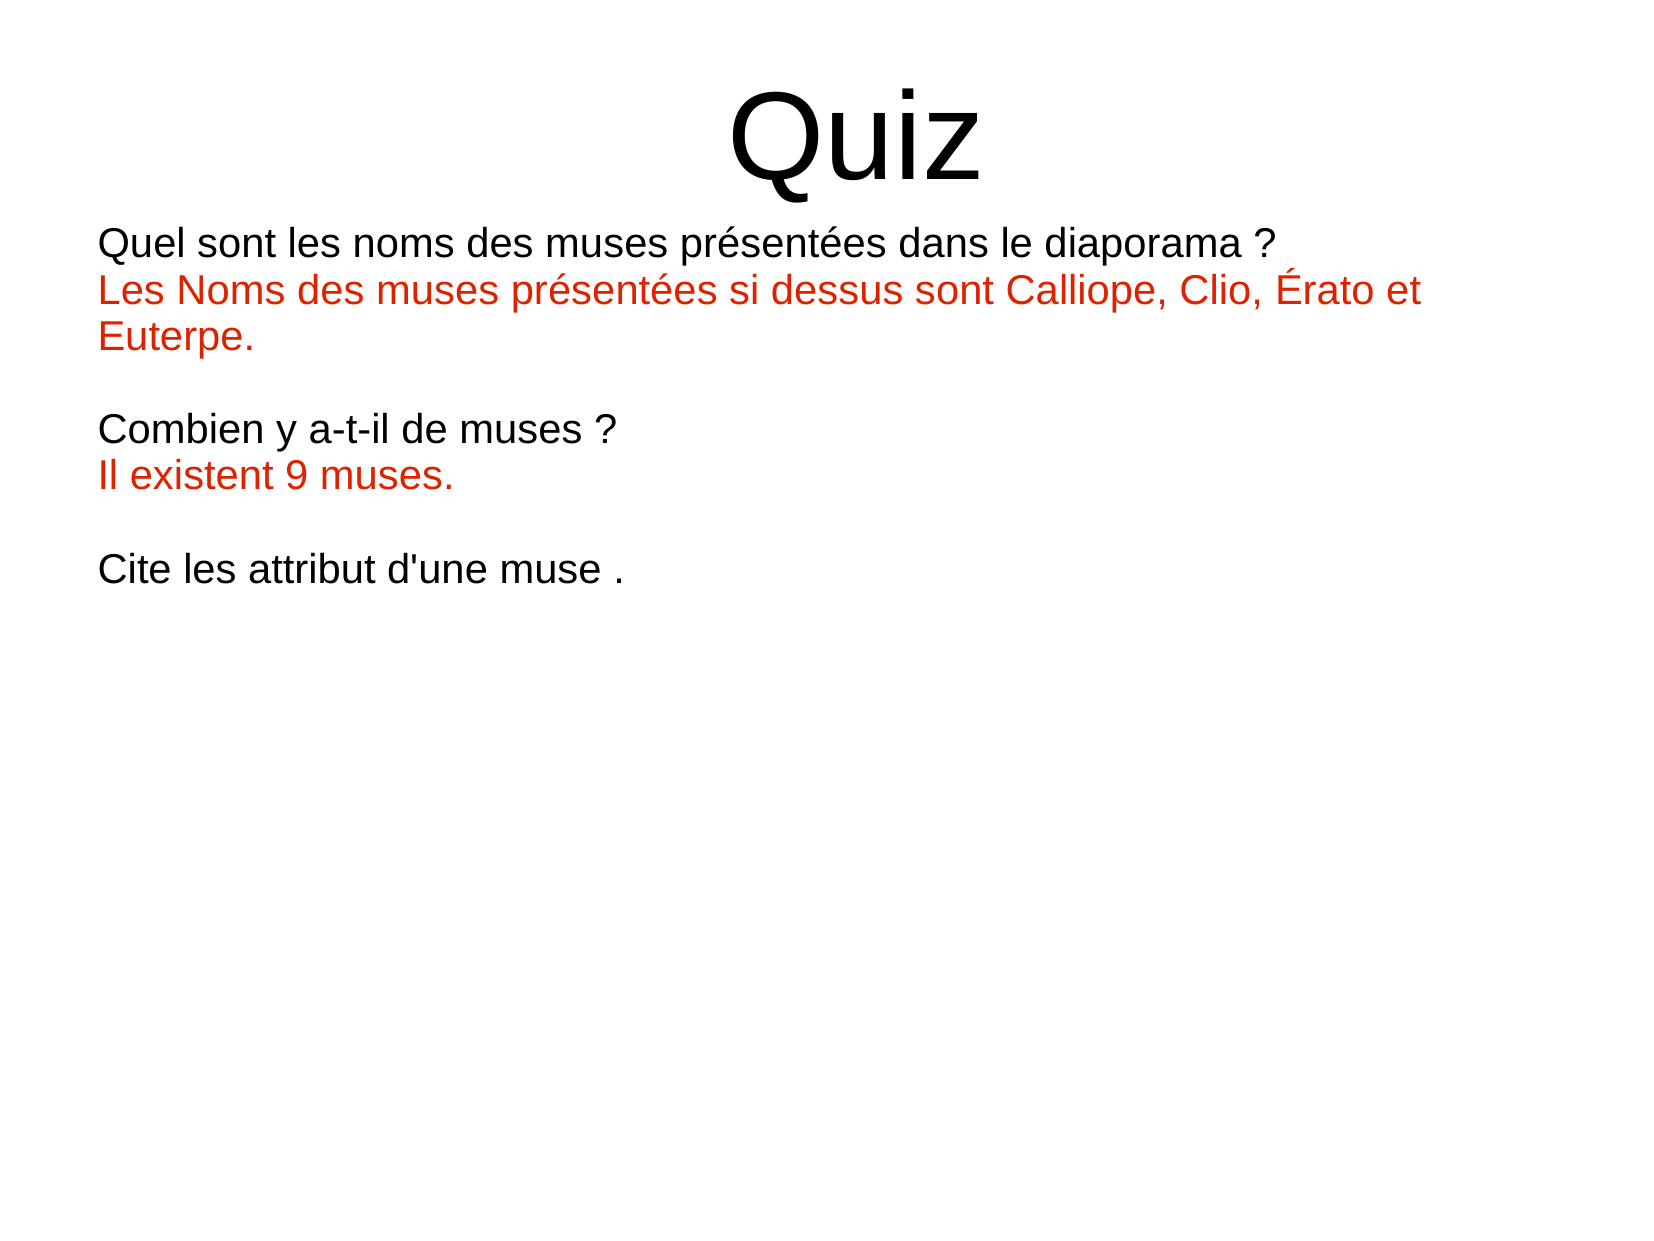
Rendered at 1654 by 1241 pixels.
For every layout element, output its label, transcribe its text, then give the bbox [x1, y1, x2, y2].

text_box Quel sont les noms des muses présentées dans le diaporama ? Les Noms des muses présentées si dessus sont Calliope, Clio, Érato et Euterpe. Combien y a-t-il de muses ? Il existent 9 muses. Cite les attribut d'une muse . [82, 212, 1441, 742]
text_box Quiz [460, 59, 1252, 212]
